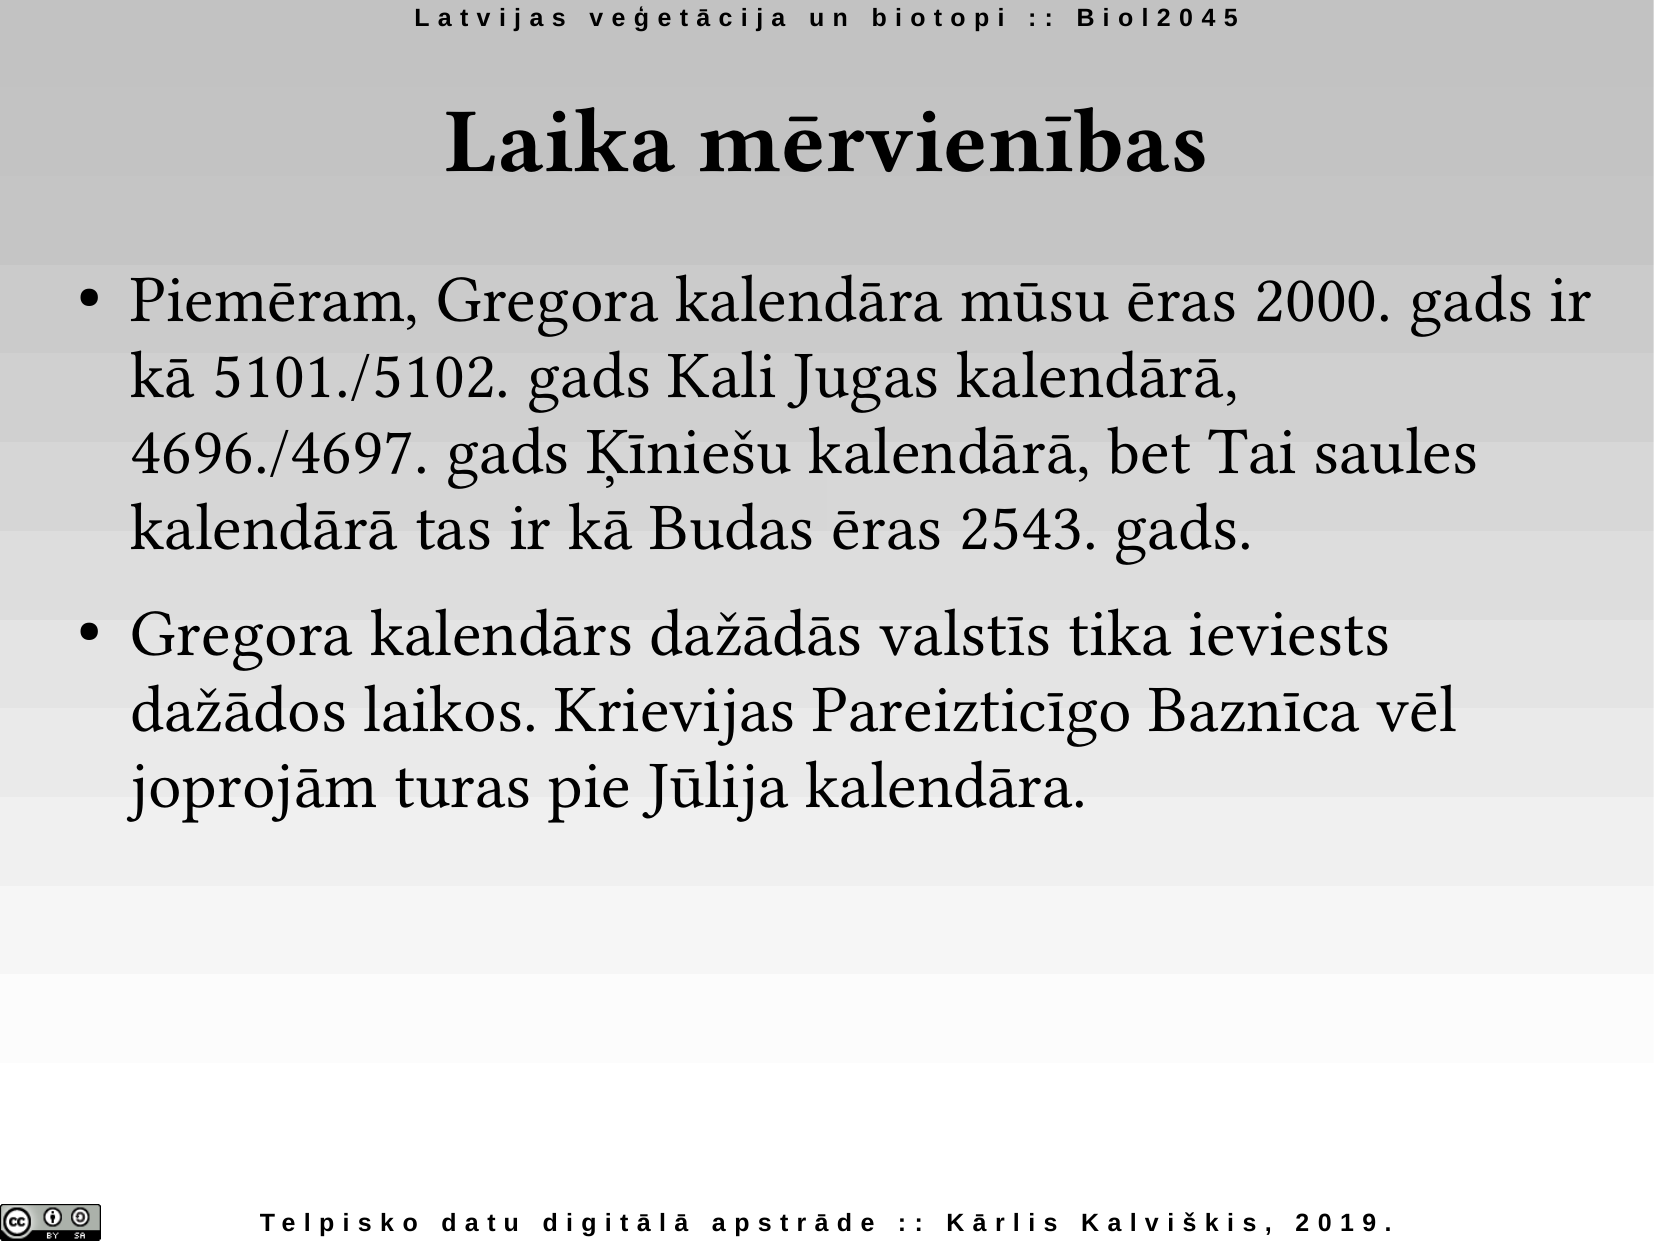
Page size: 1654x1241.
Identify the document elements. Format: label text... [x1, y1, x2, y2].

list Piemēram, Gregora kalendāra mūsu ēras 2000. gads ir kā 5101./5102. gads Kali Jugas kalendārā, 4696./4697. gads Ķīniešu kalendārā, bet Tai saules kalendārā tas ir kā Budas ēras 2543. gads. Gregora kalendārs dažādās valstīs tika ieviests dažādos laikos. Krievijas Pareizticīgo Baznīca vēl joprojām turas pie Jūlija kalendāra. [59, 261, 1596, 1175]
picture [0, 0, 1654, 1241]
title Laika mērvienības [59, 37, 1596, 246]
